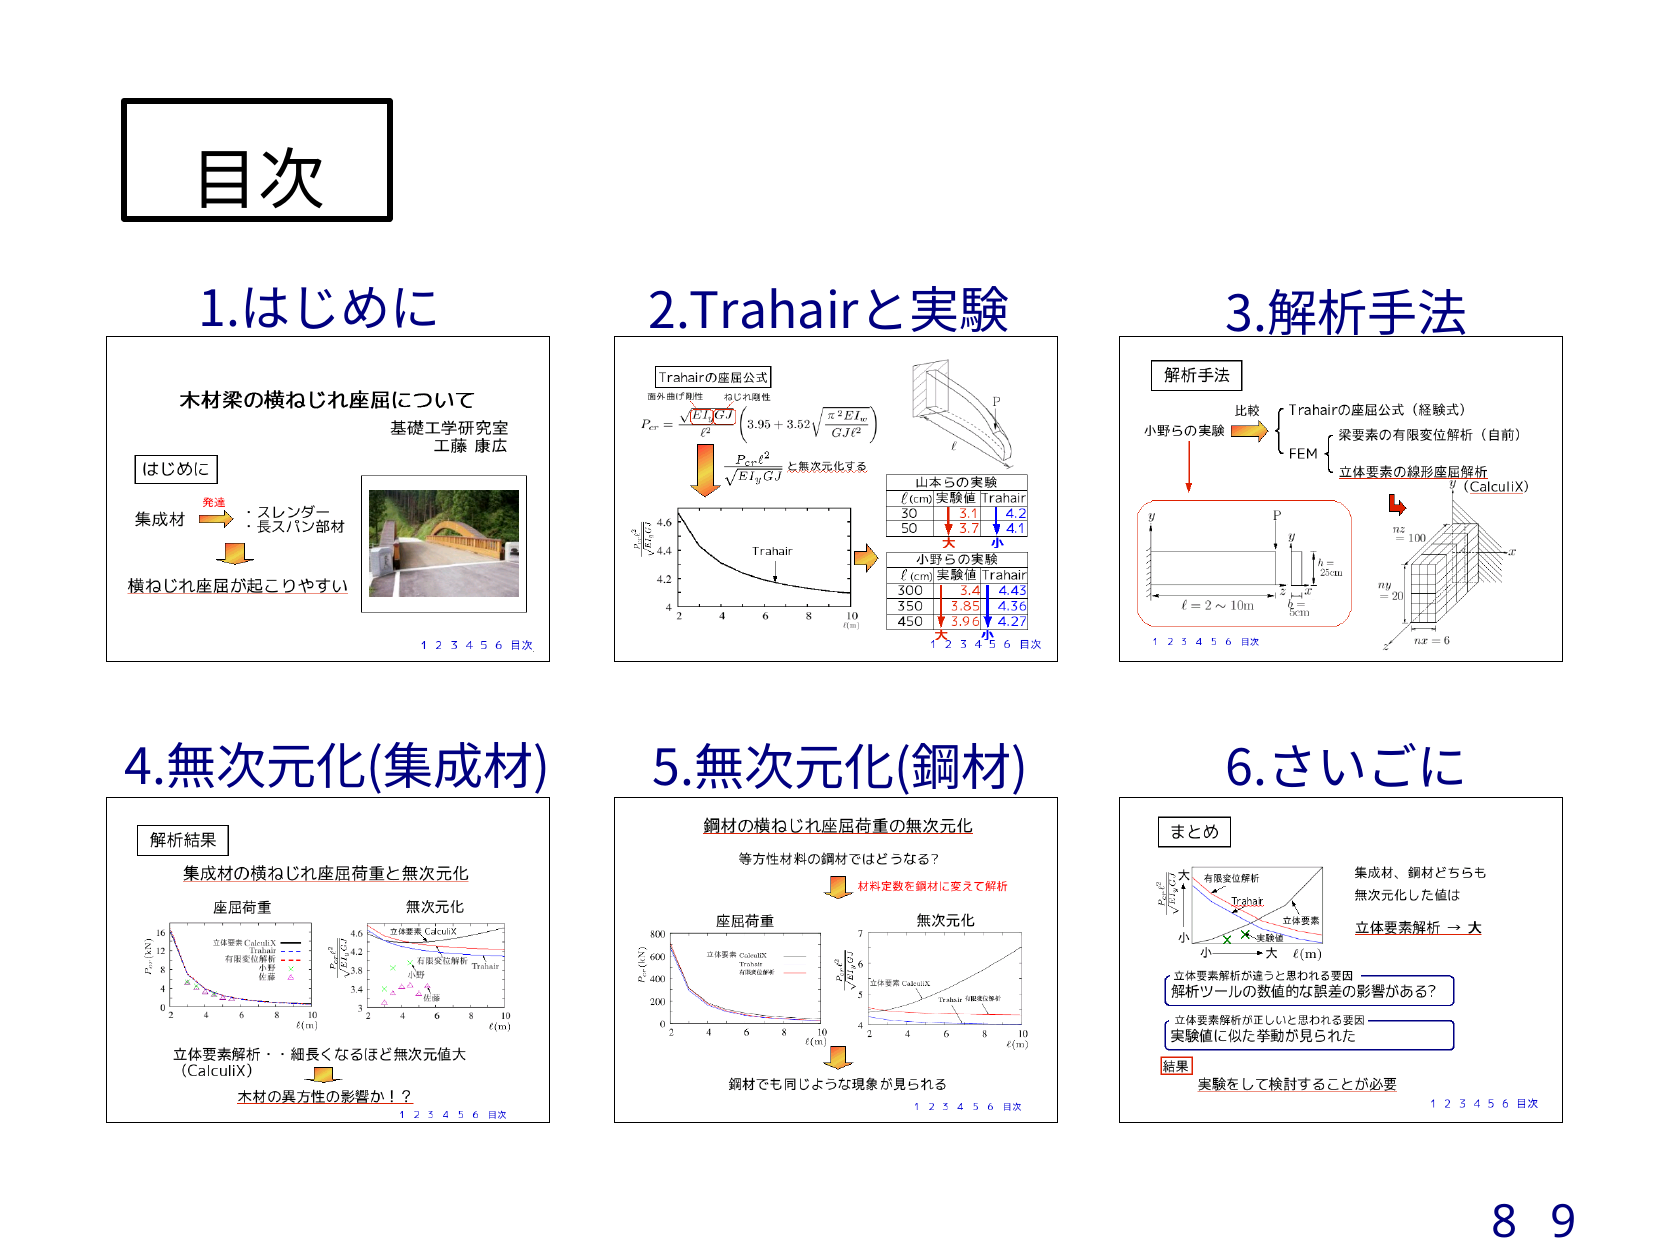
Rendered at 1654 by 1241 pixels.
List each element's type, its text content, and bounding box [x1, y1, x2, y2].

text_box 5.無次元化(鋼材) [637, 720, 1052, 790]
text_box 9 [1535, 1181, 1625, 1241]
text_box 目次 [177, 118, 443, 207]
text_box 8 [1476, 1181, 1535, 1241]
text_box 1.はじめに [184, 260, 480, 331]
picture [1129, 345, 1543, 655]
picture [630, 803, 1045, 1114]
text_box 6.さいごに [1210, 720, 1654, 790]
text_box 2.Trahairと実験 [633, 263, 1047, 333]
text_box 4.無次元化(集成材) [109, 719, 583, 789]
picture [116, 811, 530, 1122]
text_box 3.解析手法 [1210, 265, 1595, 336]
picture [1139, 802, 1540, 1110]
picture [119, 354, 534, 652]
picture [630, 352, 1044, 650]
